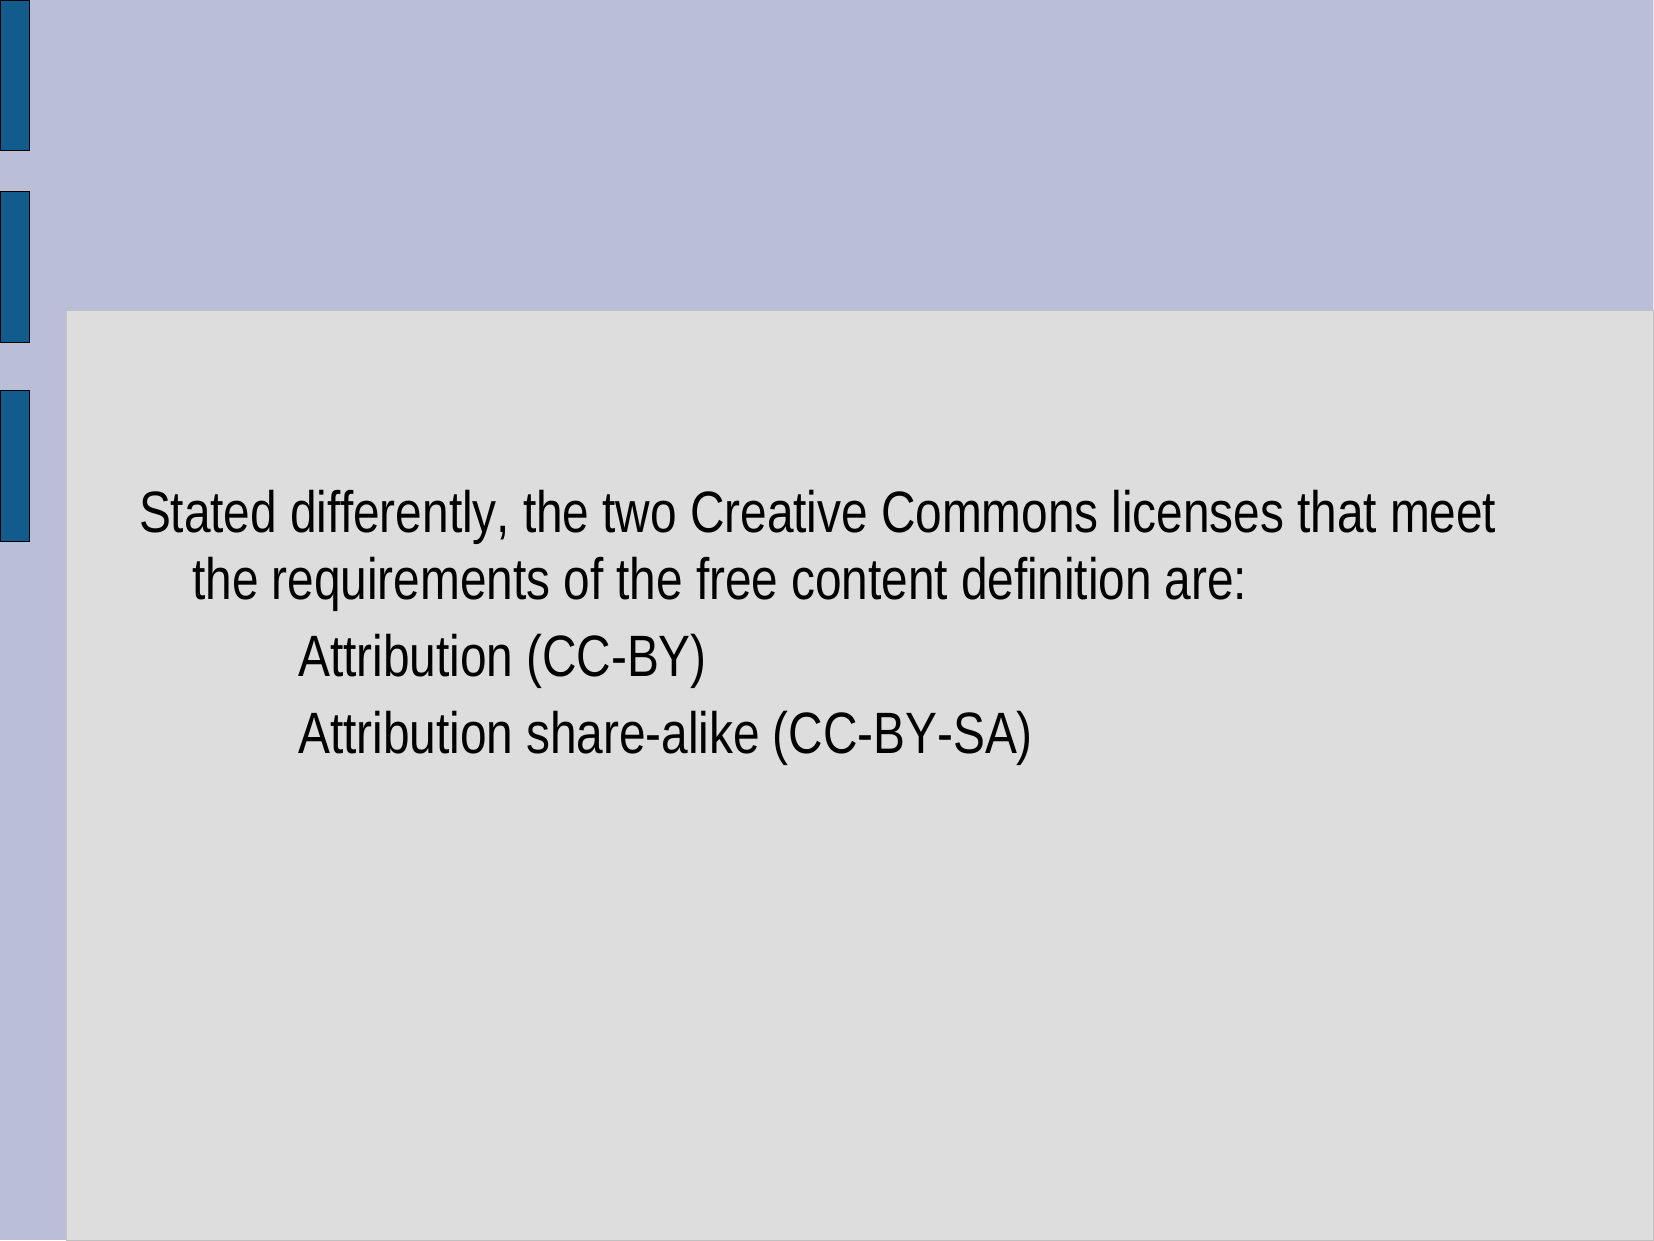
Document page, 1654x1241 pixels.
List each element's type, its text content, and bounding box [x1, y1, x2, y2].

list Stated differently, the two Creative Commons licenses that meet the requirements of the free content definition are: Attribution (CC-BY) Attribution share-alike (CC-BY-SA) [121, 344, 1534, 1127]
